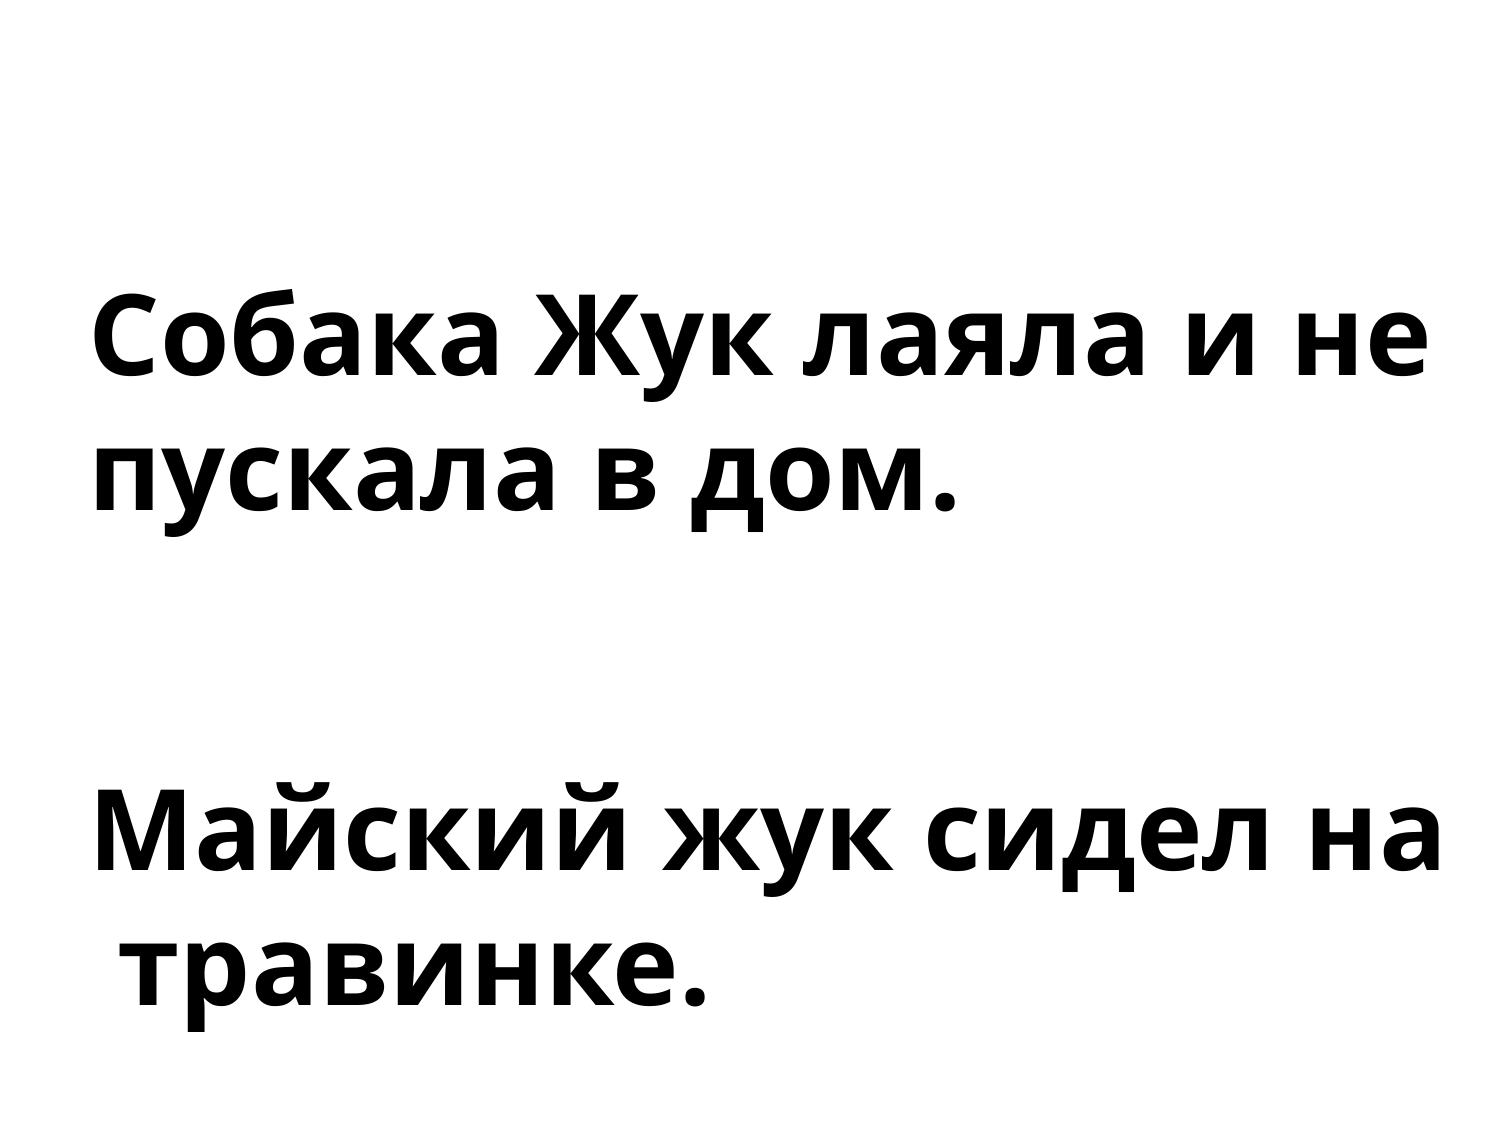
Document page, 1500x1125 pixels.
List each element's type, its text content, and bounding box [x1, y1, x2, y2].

text_box Собака Жук лаяла и не пускала в дом. Майский жук сидел на травинке. [73, 255, 1477, 1036]
